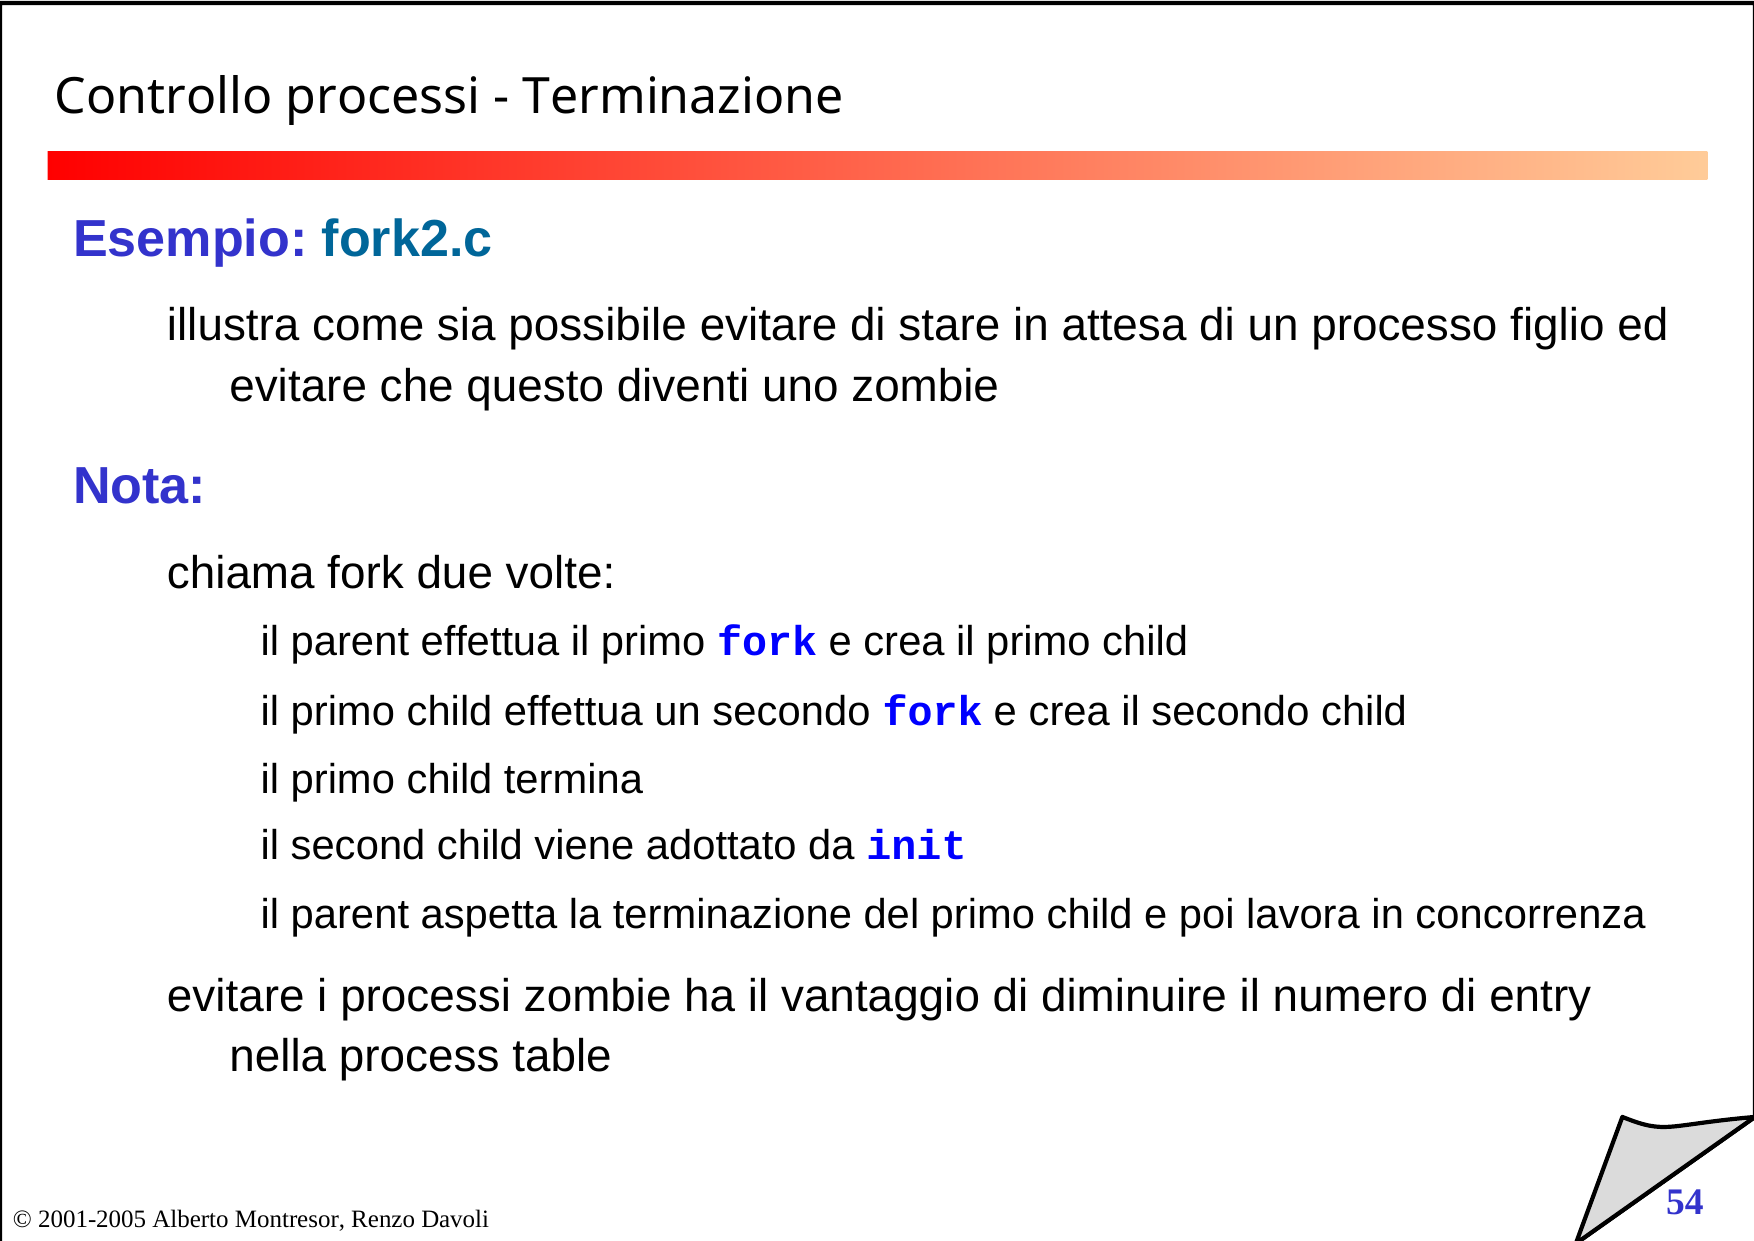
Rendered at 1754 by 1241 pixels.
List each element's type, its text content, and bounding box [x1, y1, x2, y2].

title Controllo processi - Terminazione [40, 49, 1714, 144]
list Esempio: fork2.c illustra come sia possibile evitare di stare in attesa di un processo figlio ed evitare che questo diventi uno zombie Nota: chiama fork due volte: il parent effettua il primo fork e crea il primo child il primo child effettua un secondo fork e crea il secondo child il primo child termina il second child viene adottato da init il parent aspetta la terminazione del primo child e poi lavora in concorrenza evitare i processi zombie ha il vantaggio di diminuire il numero di entry nella process table [58, 201, 1696, 1176]
